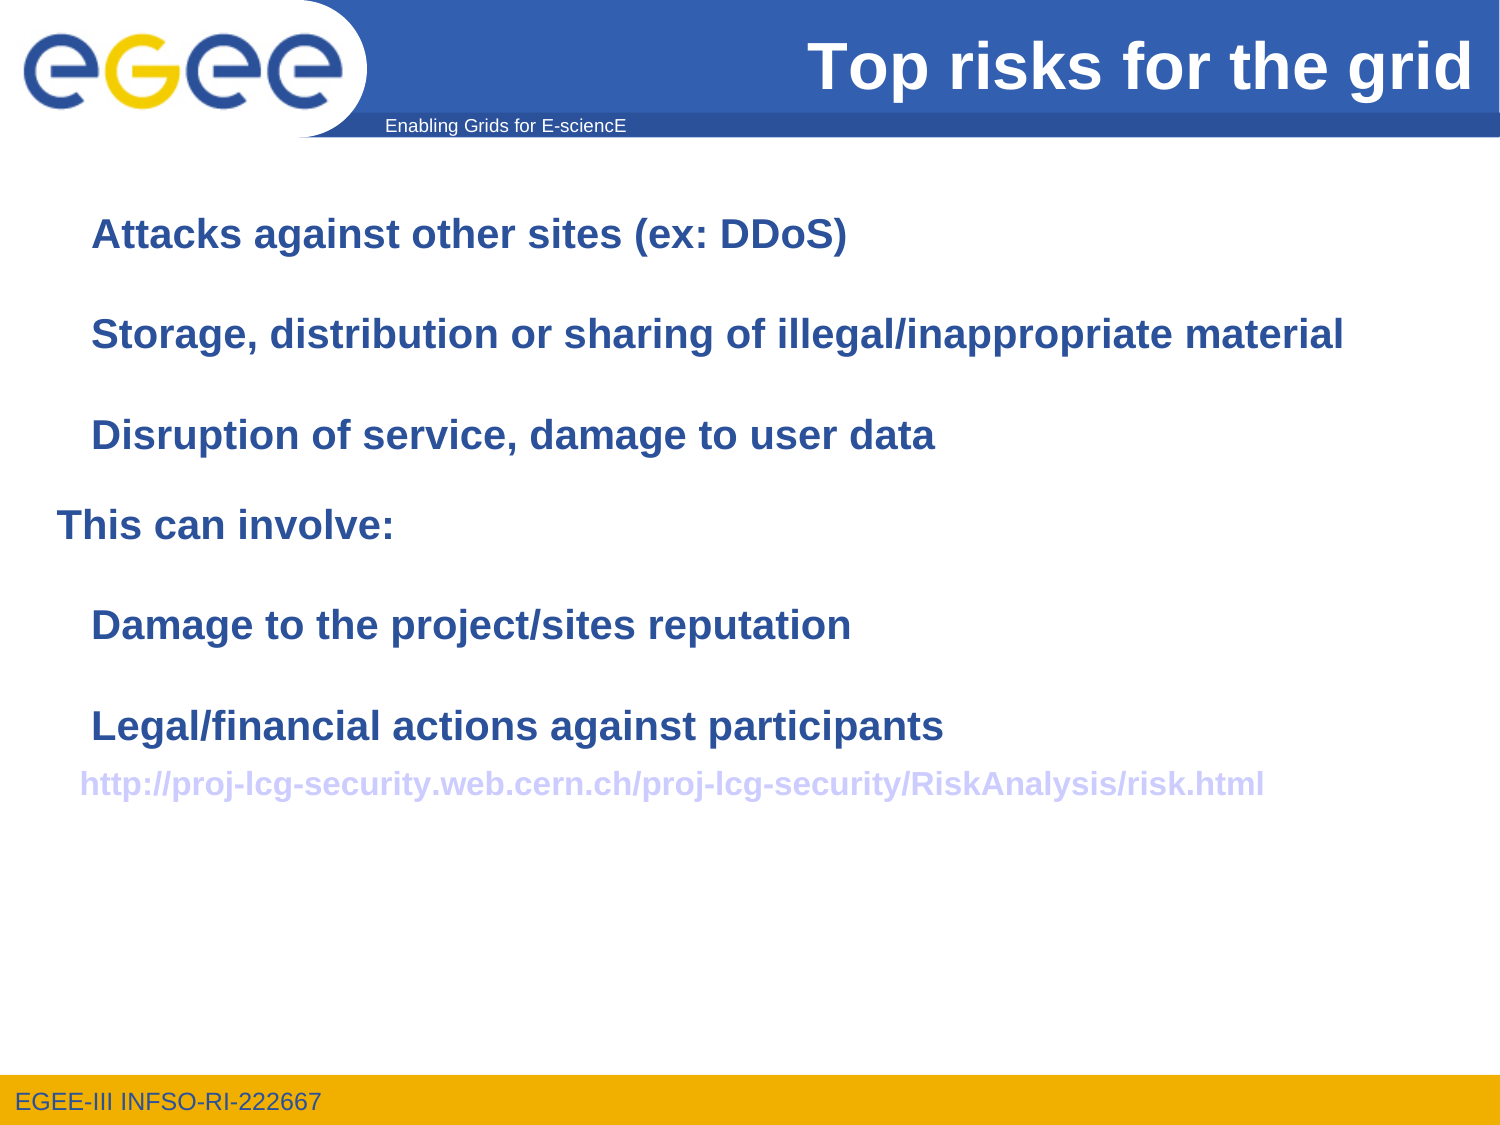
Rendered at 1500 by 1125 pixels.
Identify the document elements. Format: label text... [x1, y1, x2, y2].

list Attacks against other sites (ex: DDoS) Storage, distribution or sharing of illegal/inappropriate material Disruption of service, damage to user data This can involve: Damage to the project/sites reputation Legal/financial actions against participants http://proj-lcg-security.web.cern.ch/proj-lcg-security/RiskAnalysis/risk.html [56, 159, 1466, 1051]
title Top risks for the grid [369, 10, 1475, 124]
picture [18, 30, 349, 112]
